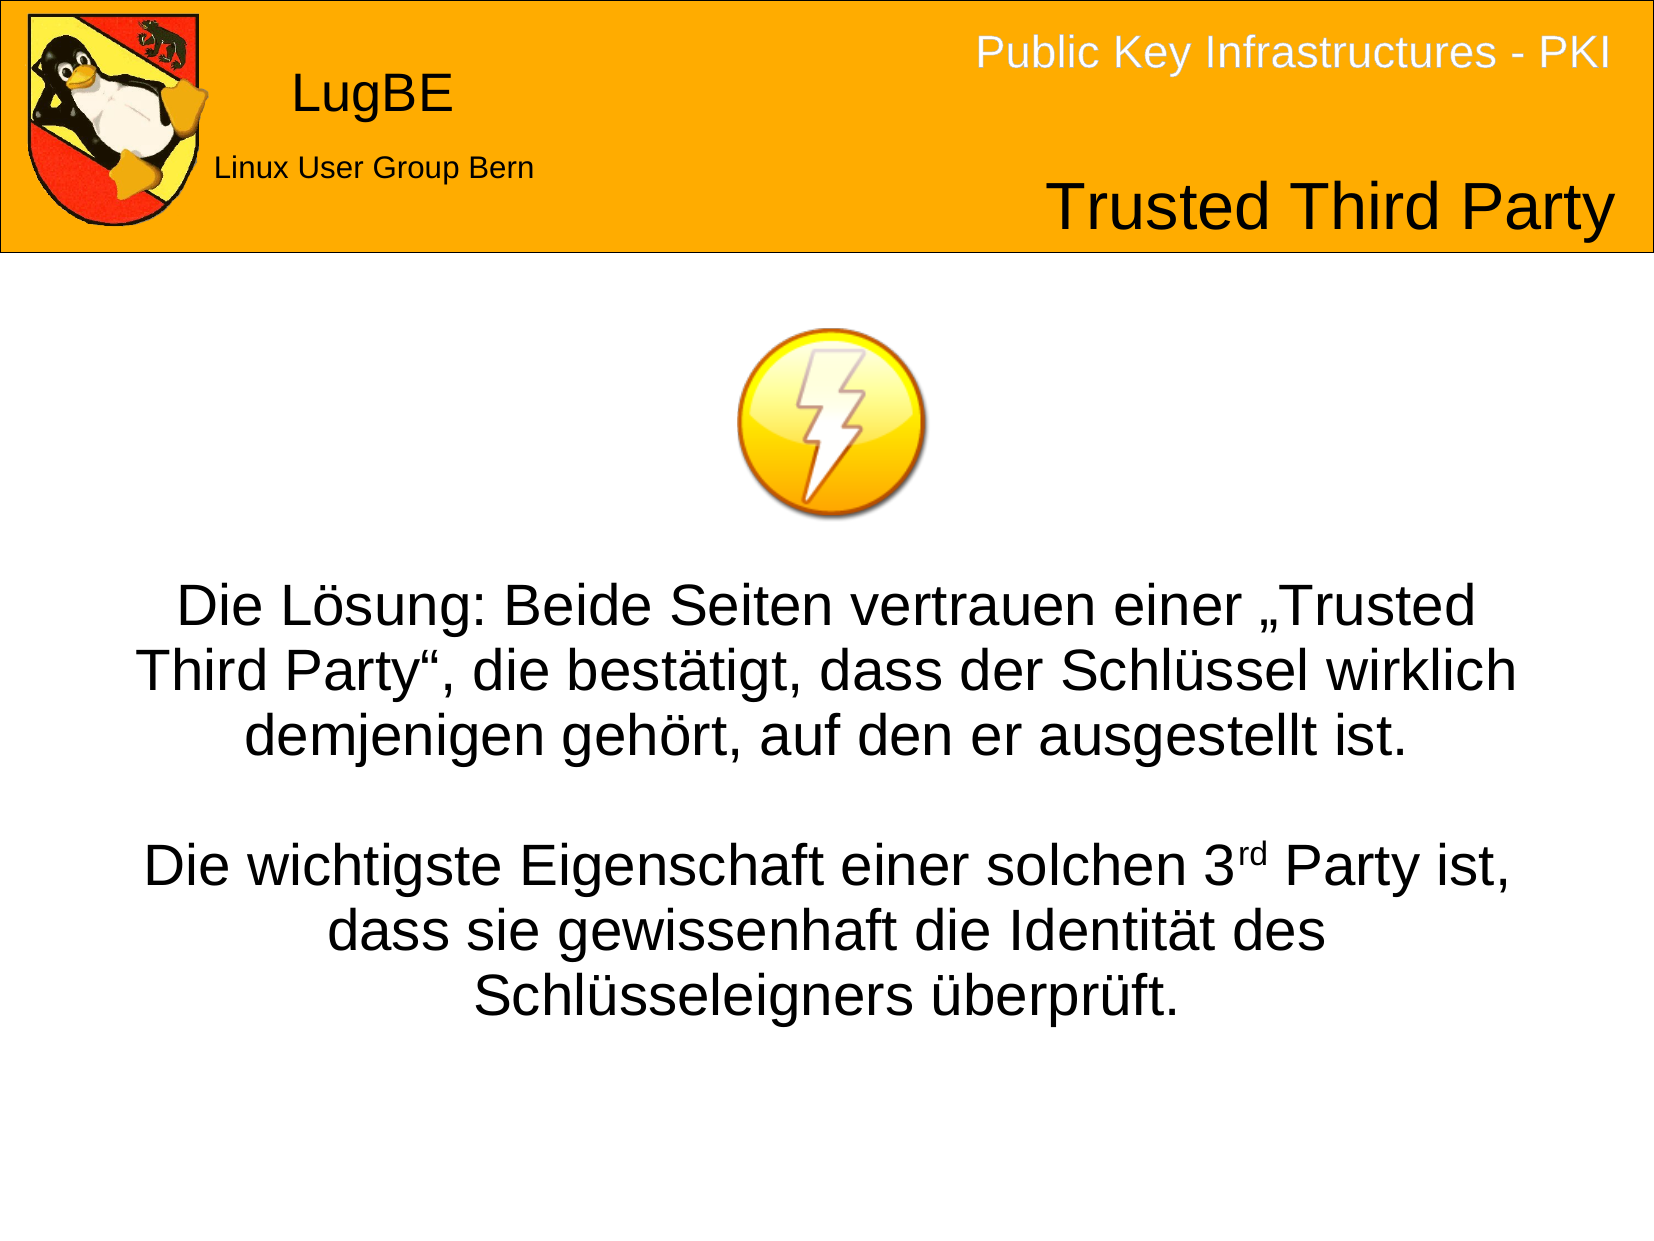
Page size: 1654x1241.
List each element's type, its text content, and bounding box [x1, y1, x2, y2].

picture [737, 324, 938, 526]
title Trusted Third Party [660, 102, 1617, 311]
subtitle Die Lösung: Beide Seiten vertrauen einer „Trusted Third Party“, die bestätigt, dass der Schlüssel wirklich demjenigen gehört, auf den er ausgestellt ist. Die wichtigste Eigenschaft einer solchen 3rd Party ist, dass sie gewissenhaft die Identität des Schlüsseleigners überprüft. [121, 344, 1534, 1127]
